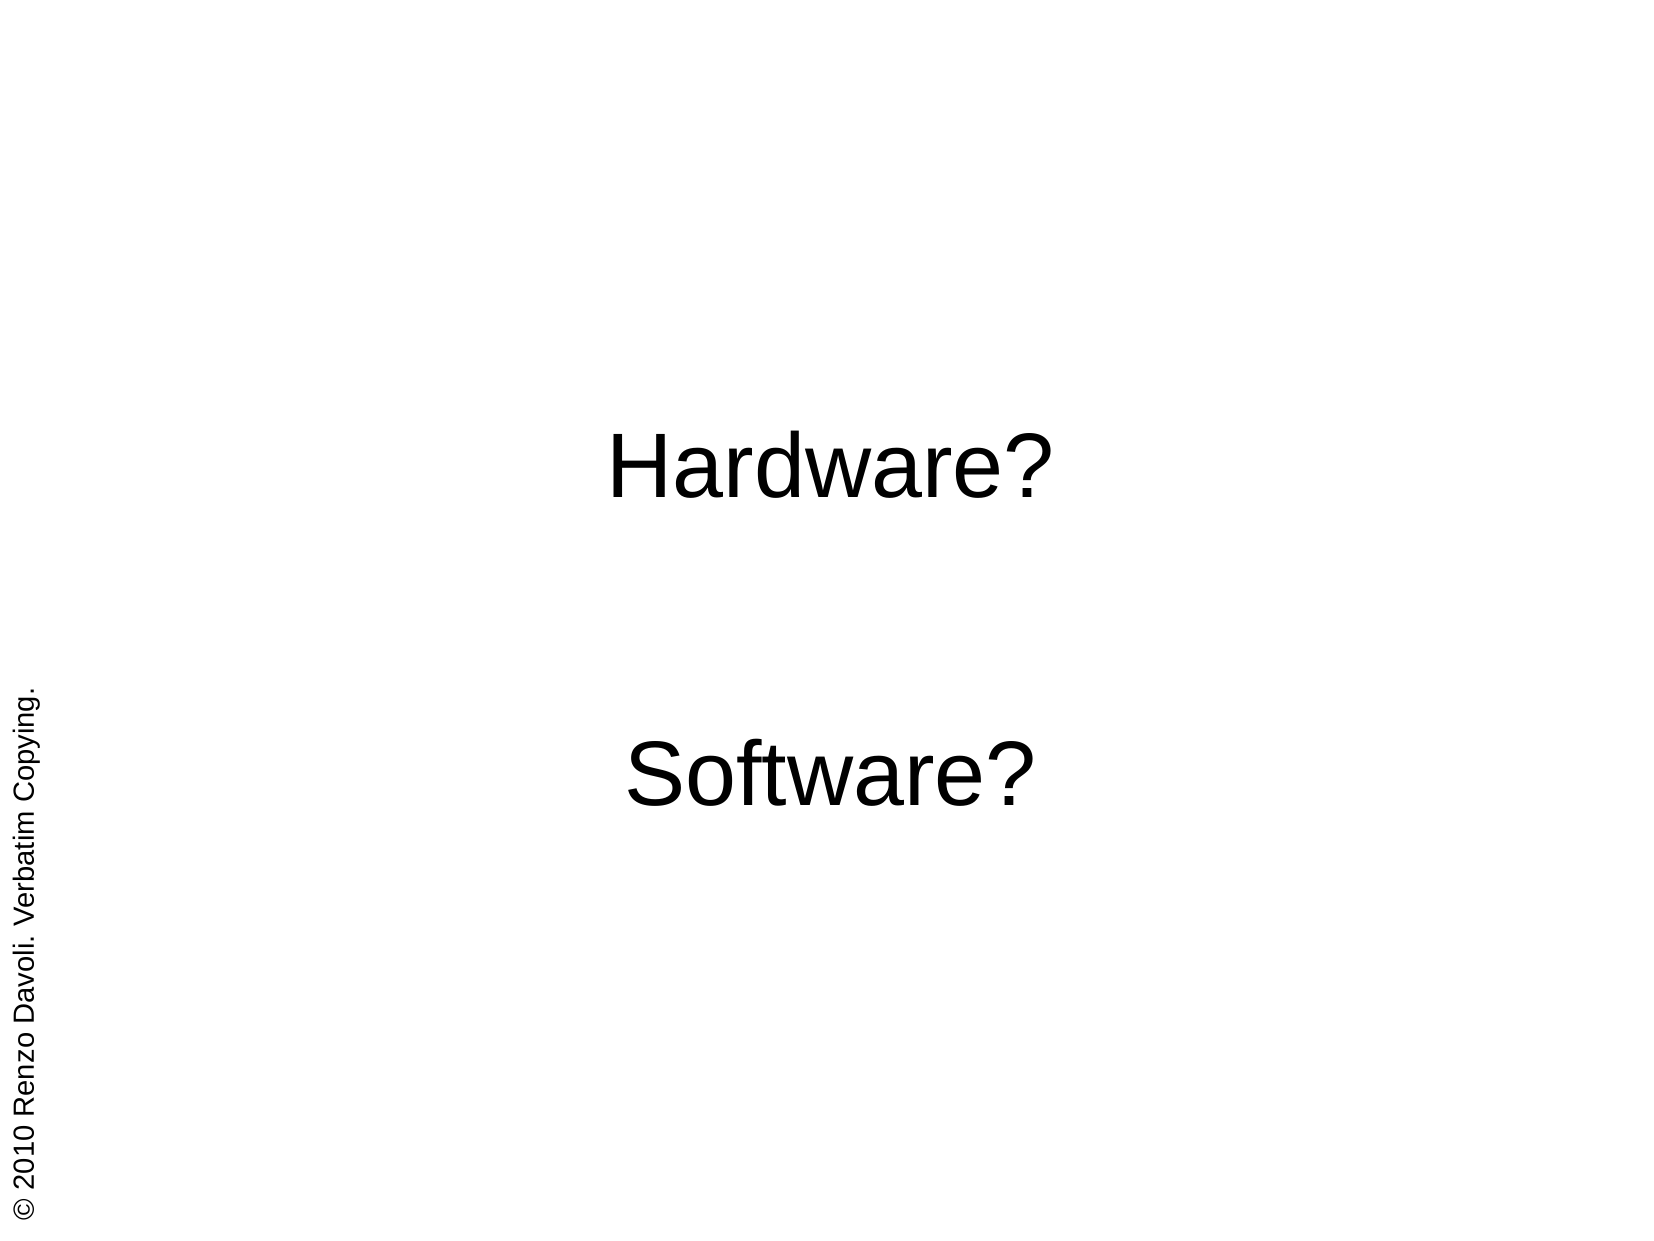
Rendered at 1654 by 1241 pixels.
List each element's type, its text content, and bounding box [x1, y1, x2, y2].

title Hardware? Software? [86, 414, 1576, 826]
